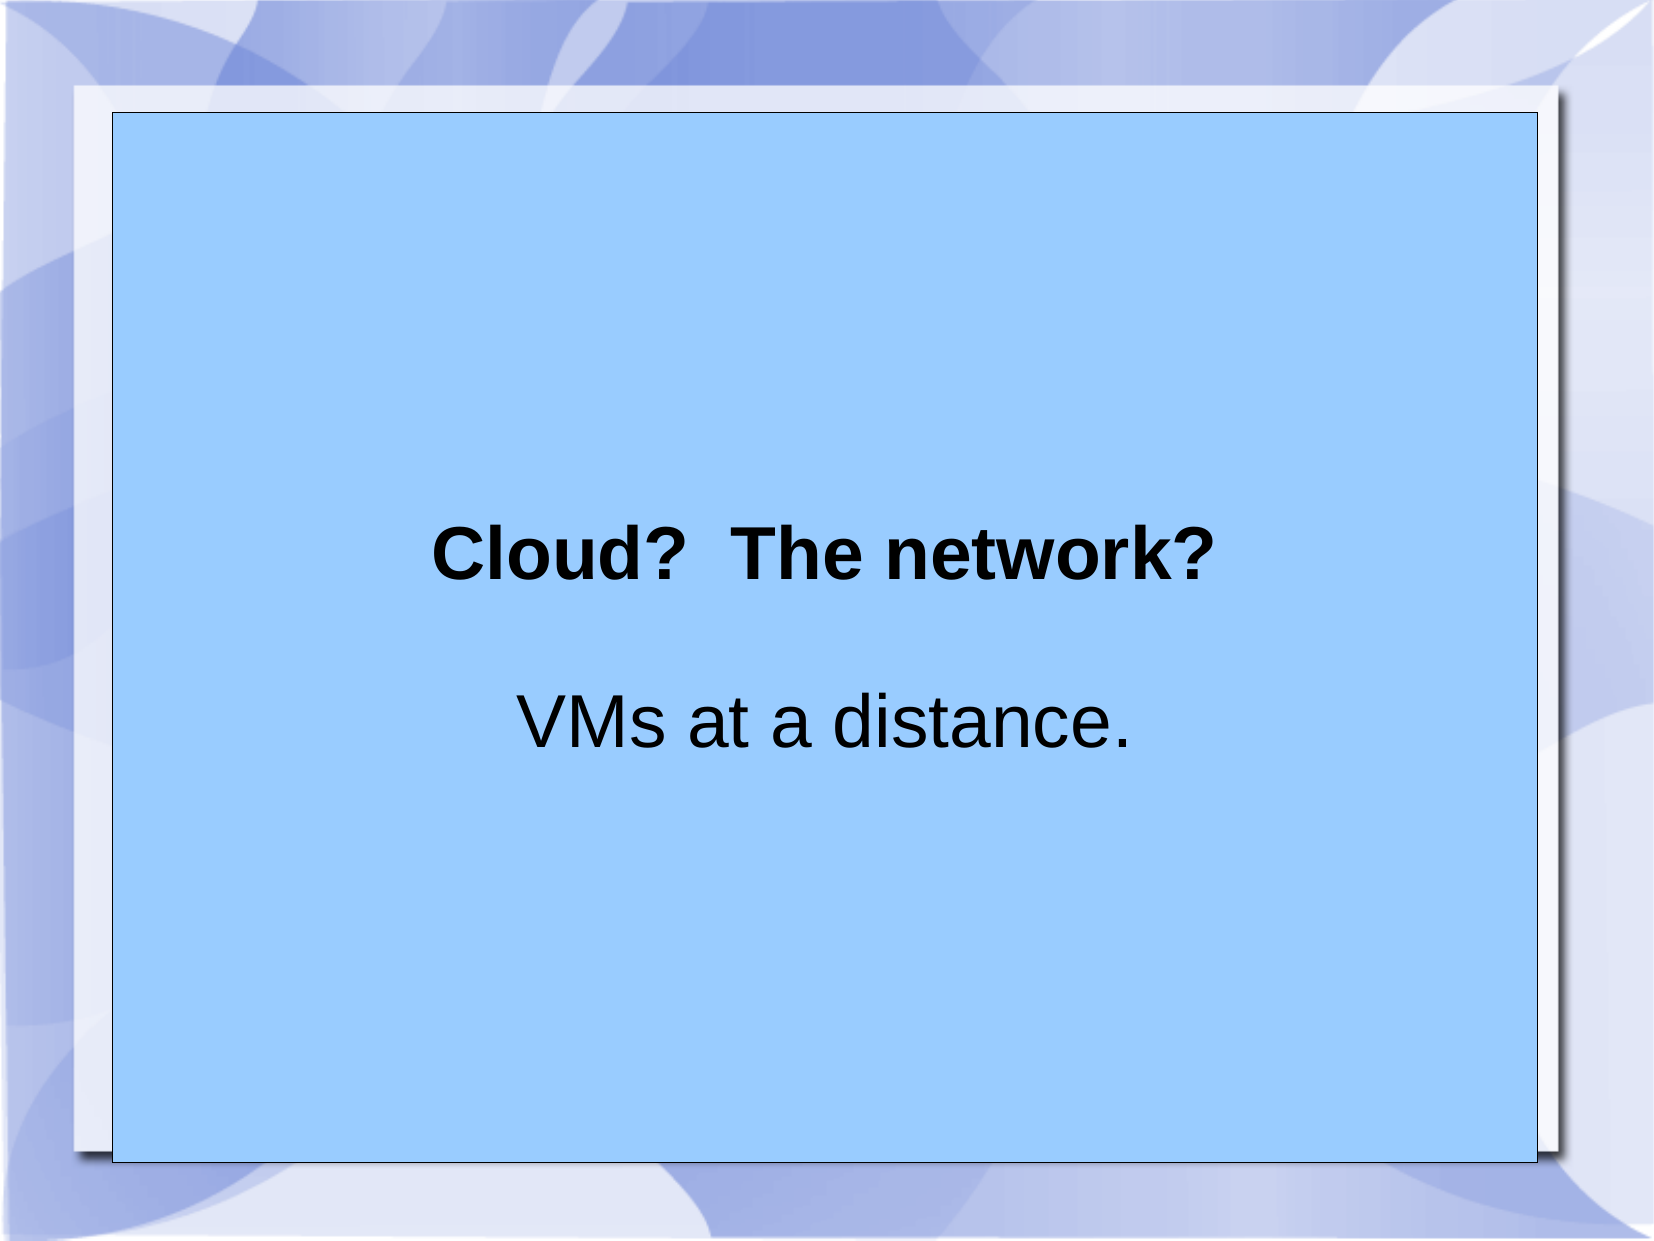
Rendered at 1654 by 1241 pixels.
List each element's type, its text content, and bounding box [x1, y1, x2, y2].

picture [0, 0, 1654, 1241]
text_box Cloud? The network? VMs at a distance. [112, 112, 1538, 1163]
